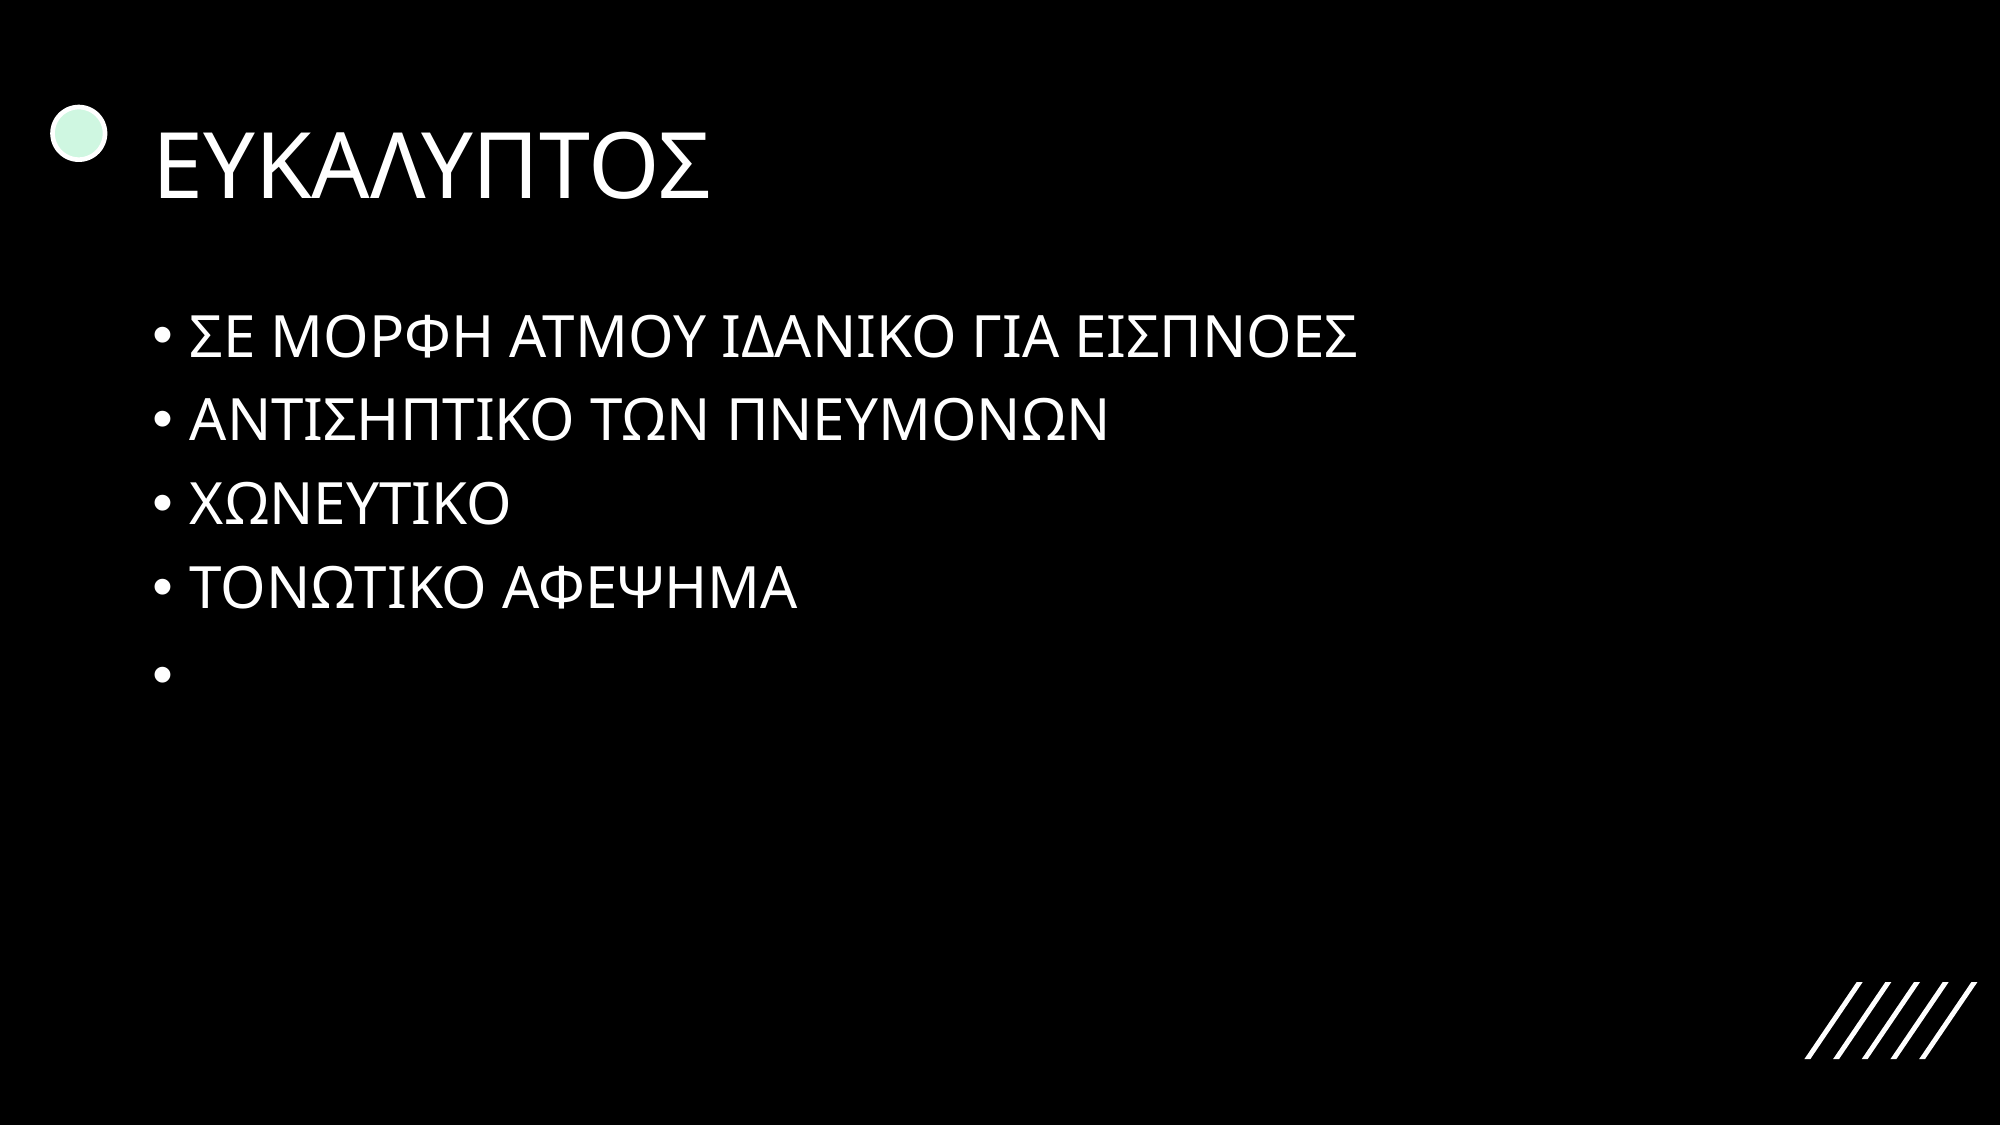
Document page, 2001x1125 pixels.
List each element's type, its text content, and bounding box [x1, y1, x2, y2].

list ΣΕ ΜΟΡΦΗ ΑΤΜΟΥ ΙΔΑΝΙΚΟ ΓΙΑ ΕΙΣΠΝΟΕΣ ΑΝΤΙΣΗΠΤΙΚΟ ΤΩΝ ΠΝΕΥΜΟΝΩΝ ΧΩΝΕΥΤΙΚΟ ΤΟΝΩΤΙΚΟ ΑΦΕΨΗΜΑ [137, 299, 1863, 807]
title ΕΥΚΑΛΥΠΤΟΣ [137, 59, 847, 278]
